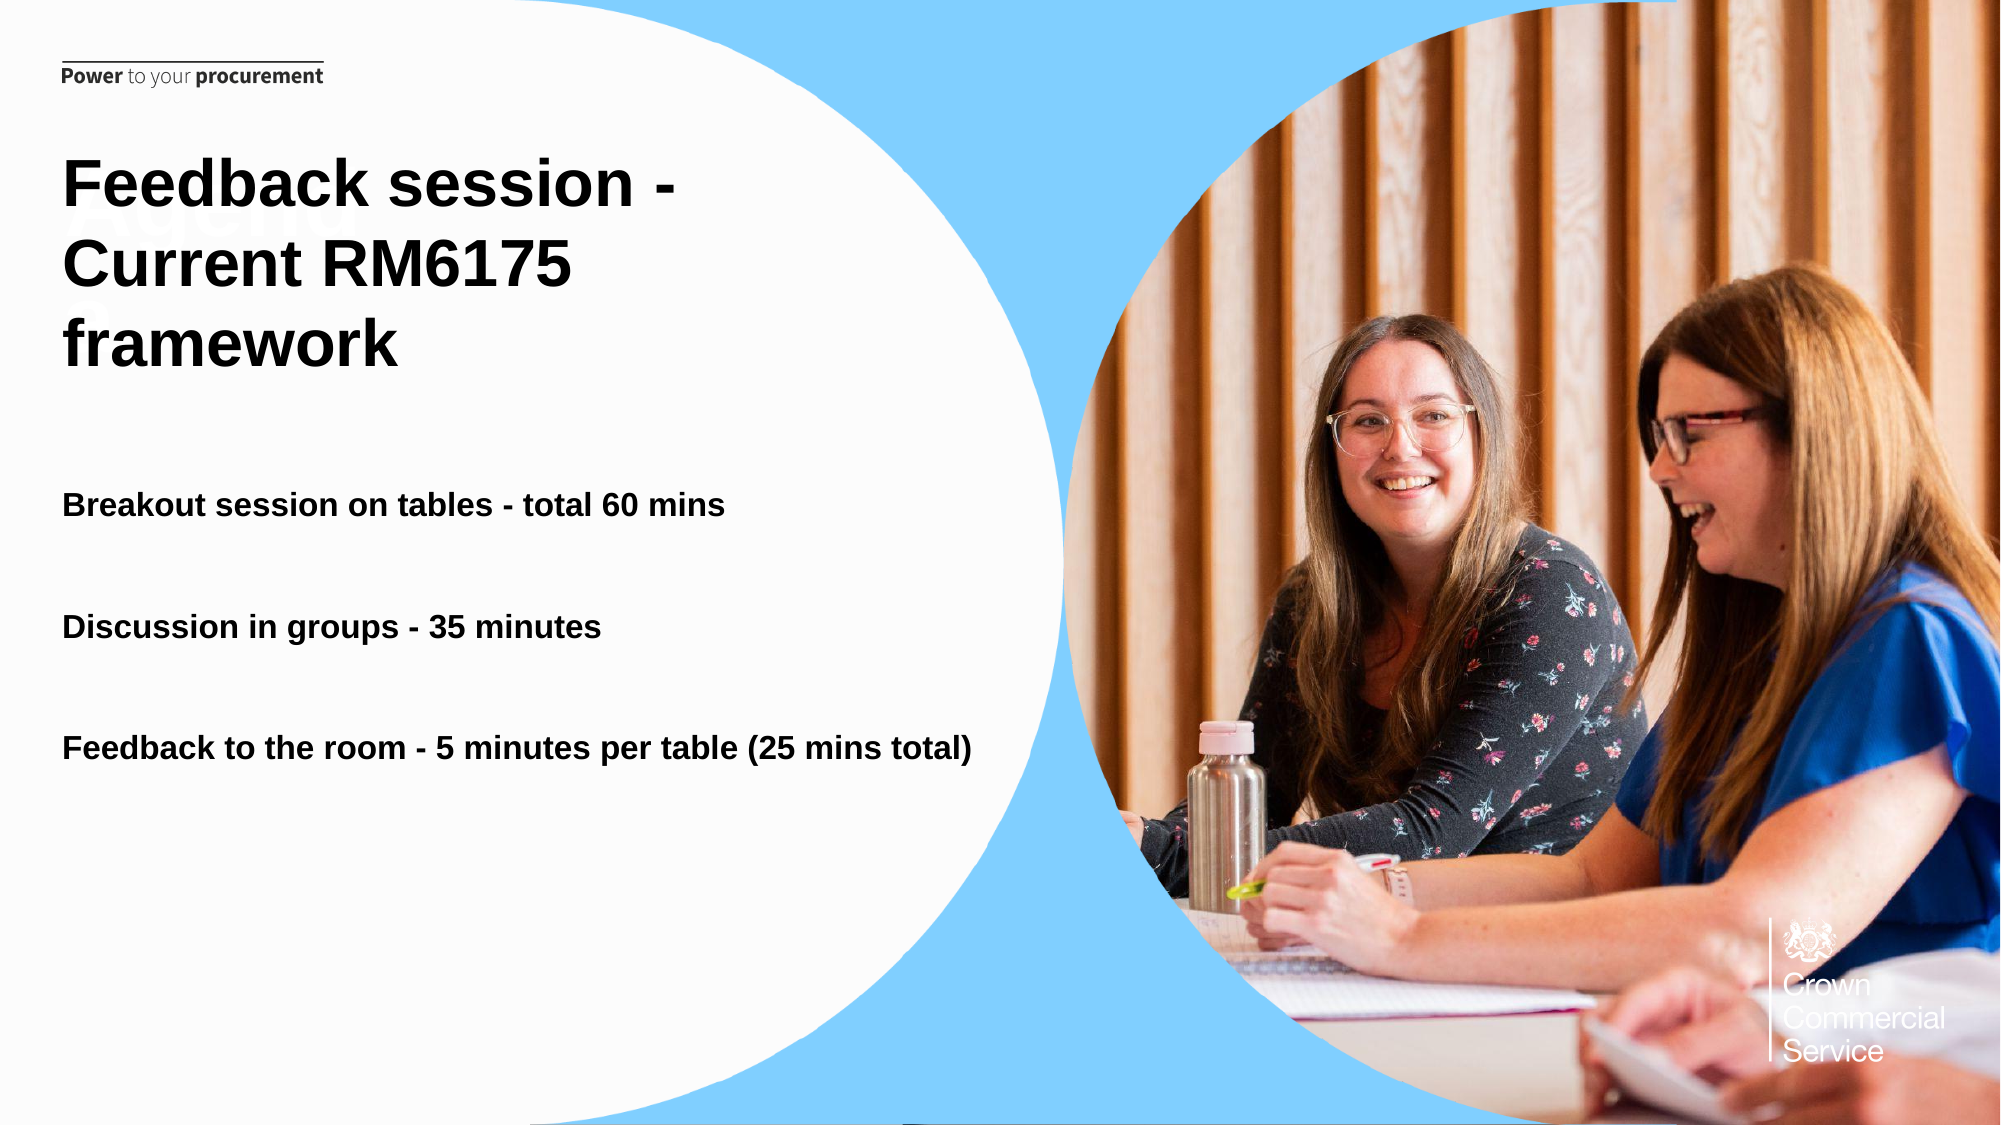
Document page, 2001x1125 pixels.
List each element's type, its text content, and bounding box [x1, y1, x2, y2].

title Feedback session - Current RM6175 framework [62, 139, 868, 387]
title Breakout session on tables - total 60 mins Discussion in groups - 35 minutes Feedback to the room - 5 minutes per table (25 mins total) [62, 483, 1076, 1000]
picture [1769, 917, 1944, 1063]
